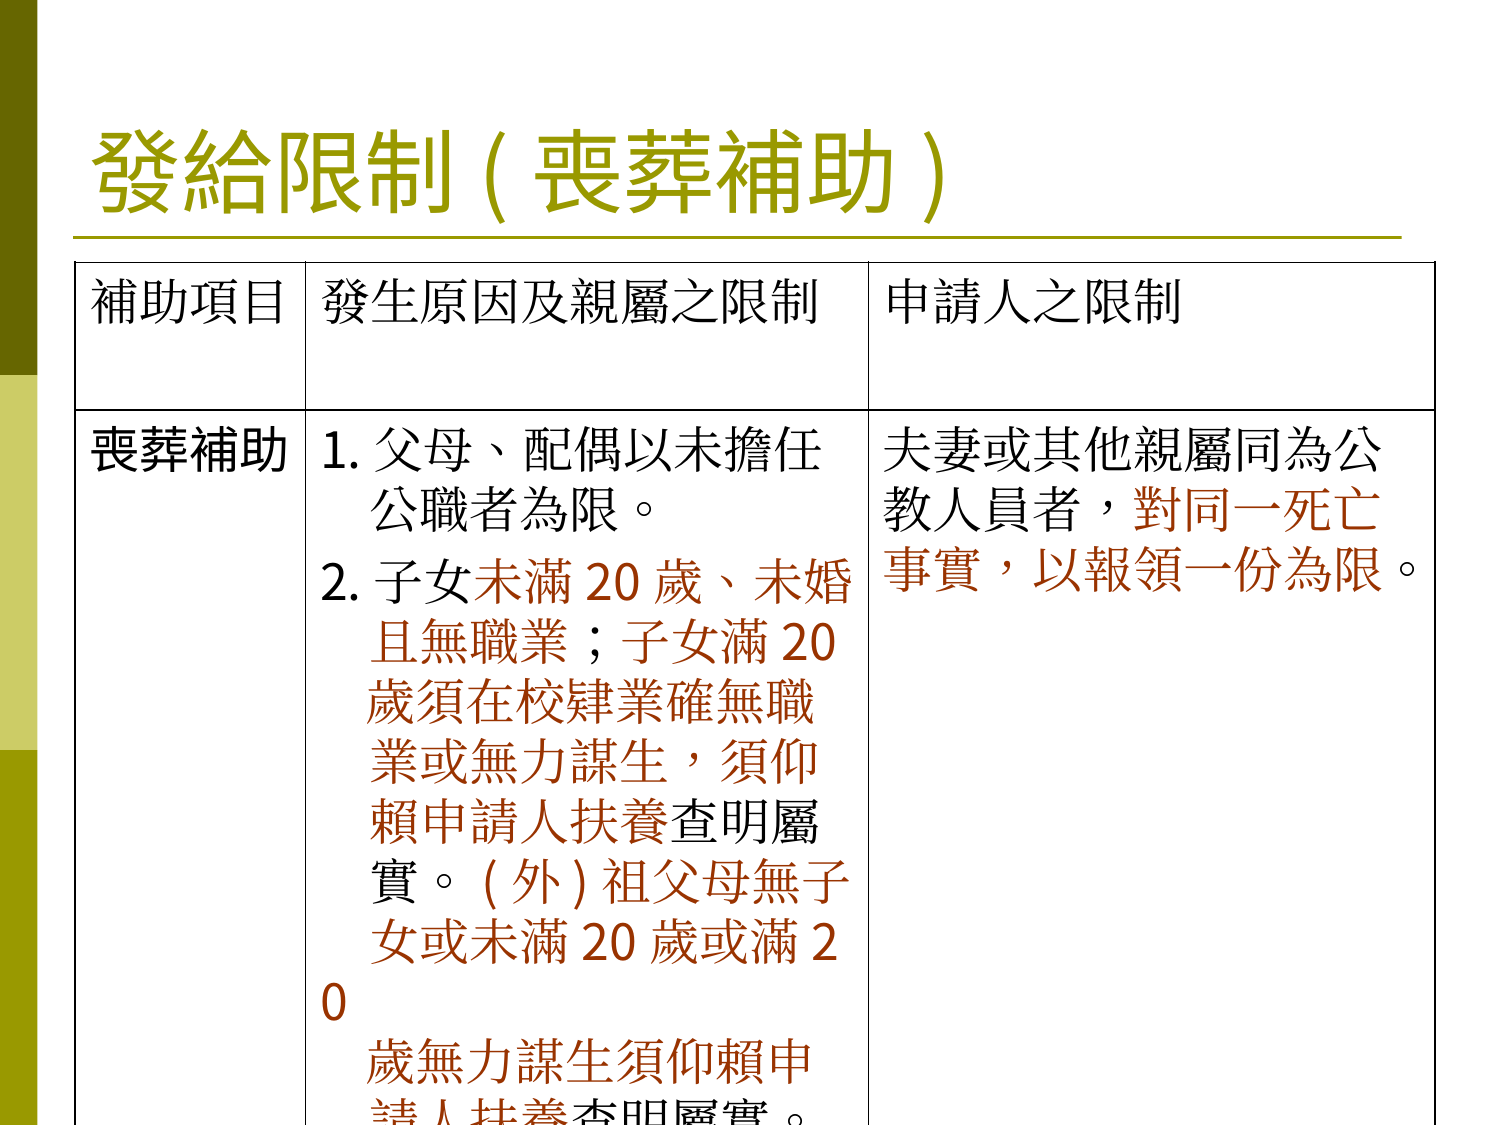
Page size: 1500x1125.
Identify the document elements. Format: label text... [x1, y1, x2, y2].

table_cell 夫妻或其他親屬同為公教人員者，對同一死亡事實，以報領一份為限。 [869, 411, 1434, 1125]
table_header 發生原因及親屬之限制 [306, 263, 868, 409]
table_cell 喪葬補助 [76, 411, 305, 1125]
table_cell 1.父母、配偶以未擔任 公職者為限。 2.子女未滿20歲、未婚 且無職業；子女滿20 歲須在校肄業確無職 業或無力謀生，須仰 賴申請人扶養查明屬 實。(外)祖父母無子 女或未滿20歲或滿20 歲無力謀生須仰賴申 請人扶養查明屬實。 [306, 411, 868, 1125]
table_header 補助項目 [76, 263, 305, 409]
table_header 申請人之限制 [869, 263, 1434, 409]
title 發給限制(喪葬補助) [75, 45, 1426, 233]
